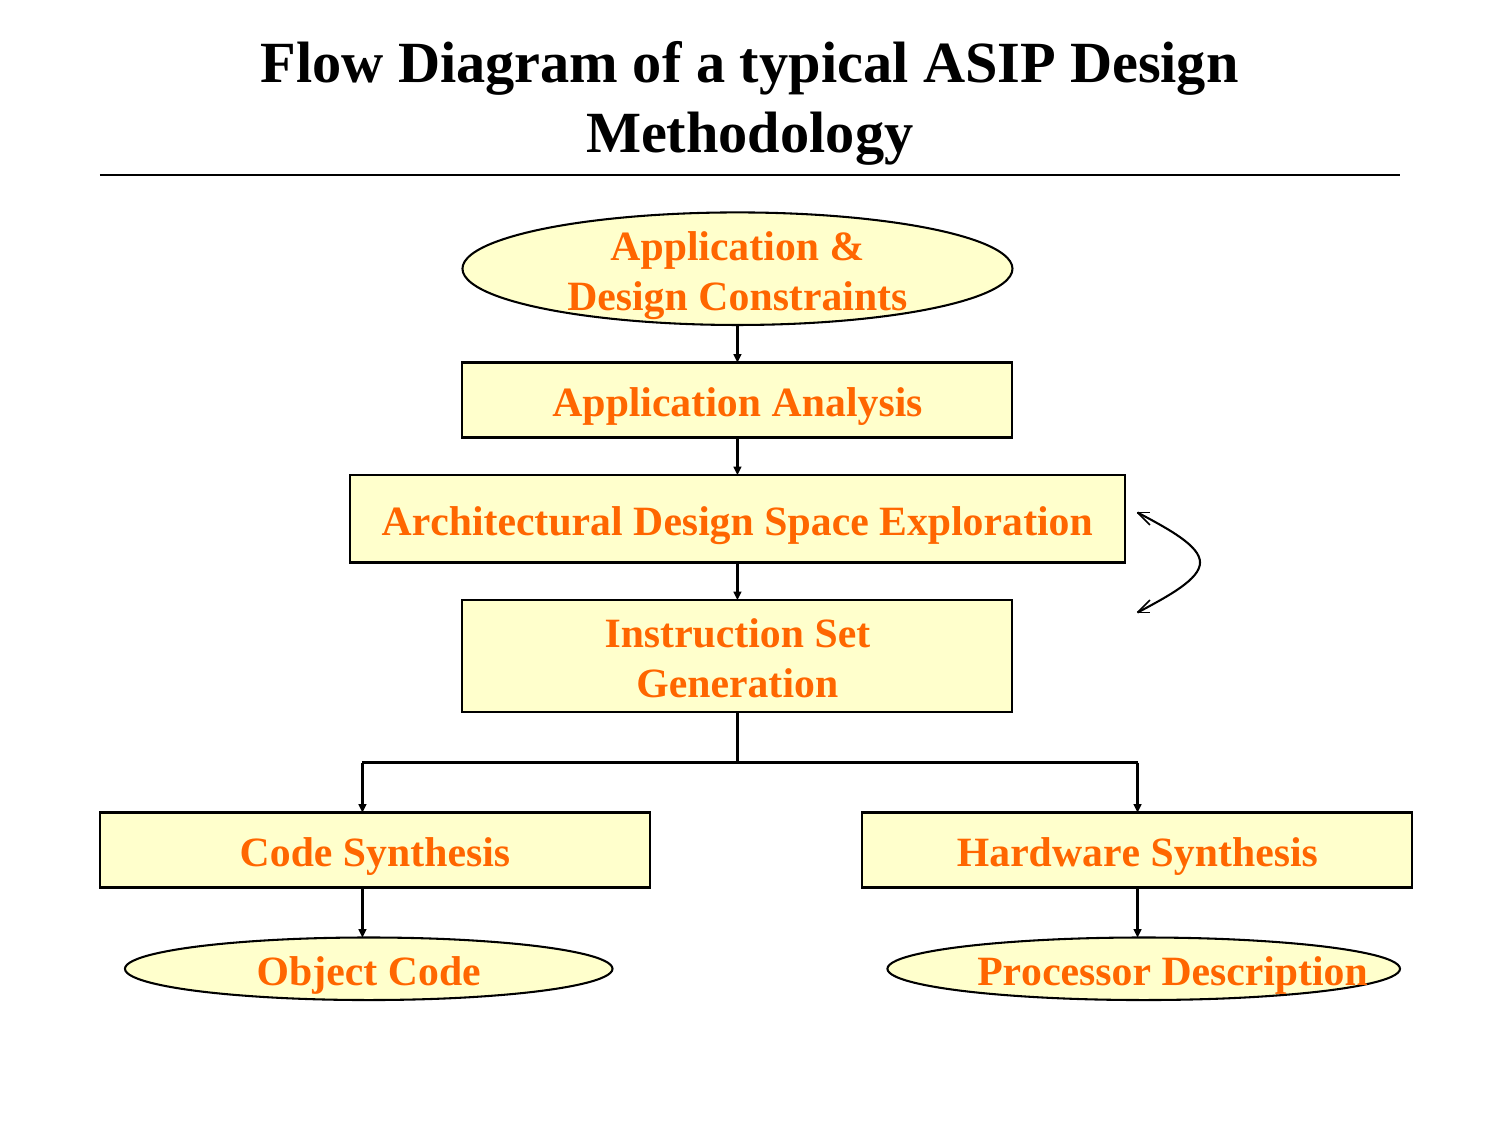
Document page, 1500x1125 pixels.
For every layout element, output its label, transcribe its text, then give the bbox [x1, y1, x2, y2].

text_box Instruction Set Generation [462, 599, 1013, 713]
text_box Application & Design Constraints [462, 212, 1013, 325]
text_box Code Synthesis [99, 812, 651, 888]
text_box Processor Description [887, 937, 1401, 1001]
text_box Application Analysis [462, 362, 1013, 438]
title Flow Diagram of a typical ASIP Design Methodology [112, 16, 1388, 172]
text_box Architectural Design Space Exploration [349, 474, 1125, 563]
text_box Object Code [124, 937, 613, 1001]
text_box Hardware Synthesis [862, 812, 1413, 888]
